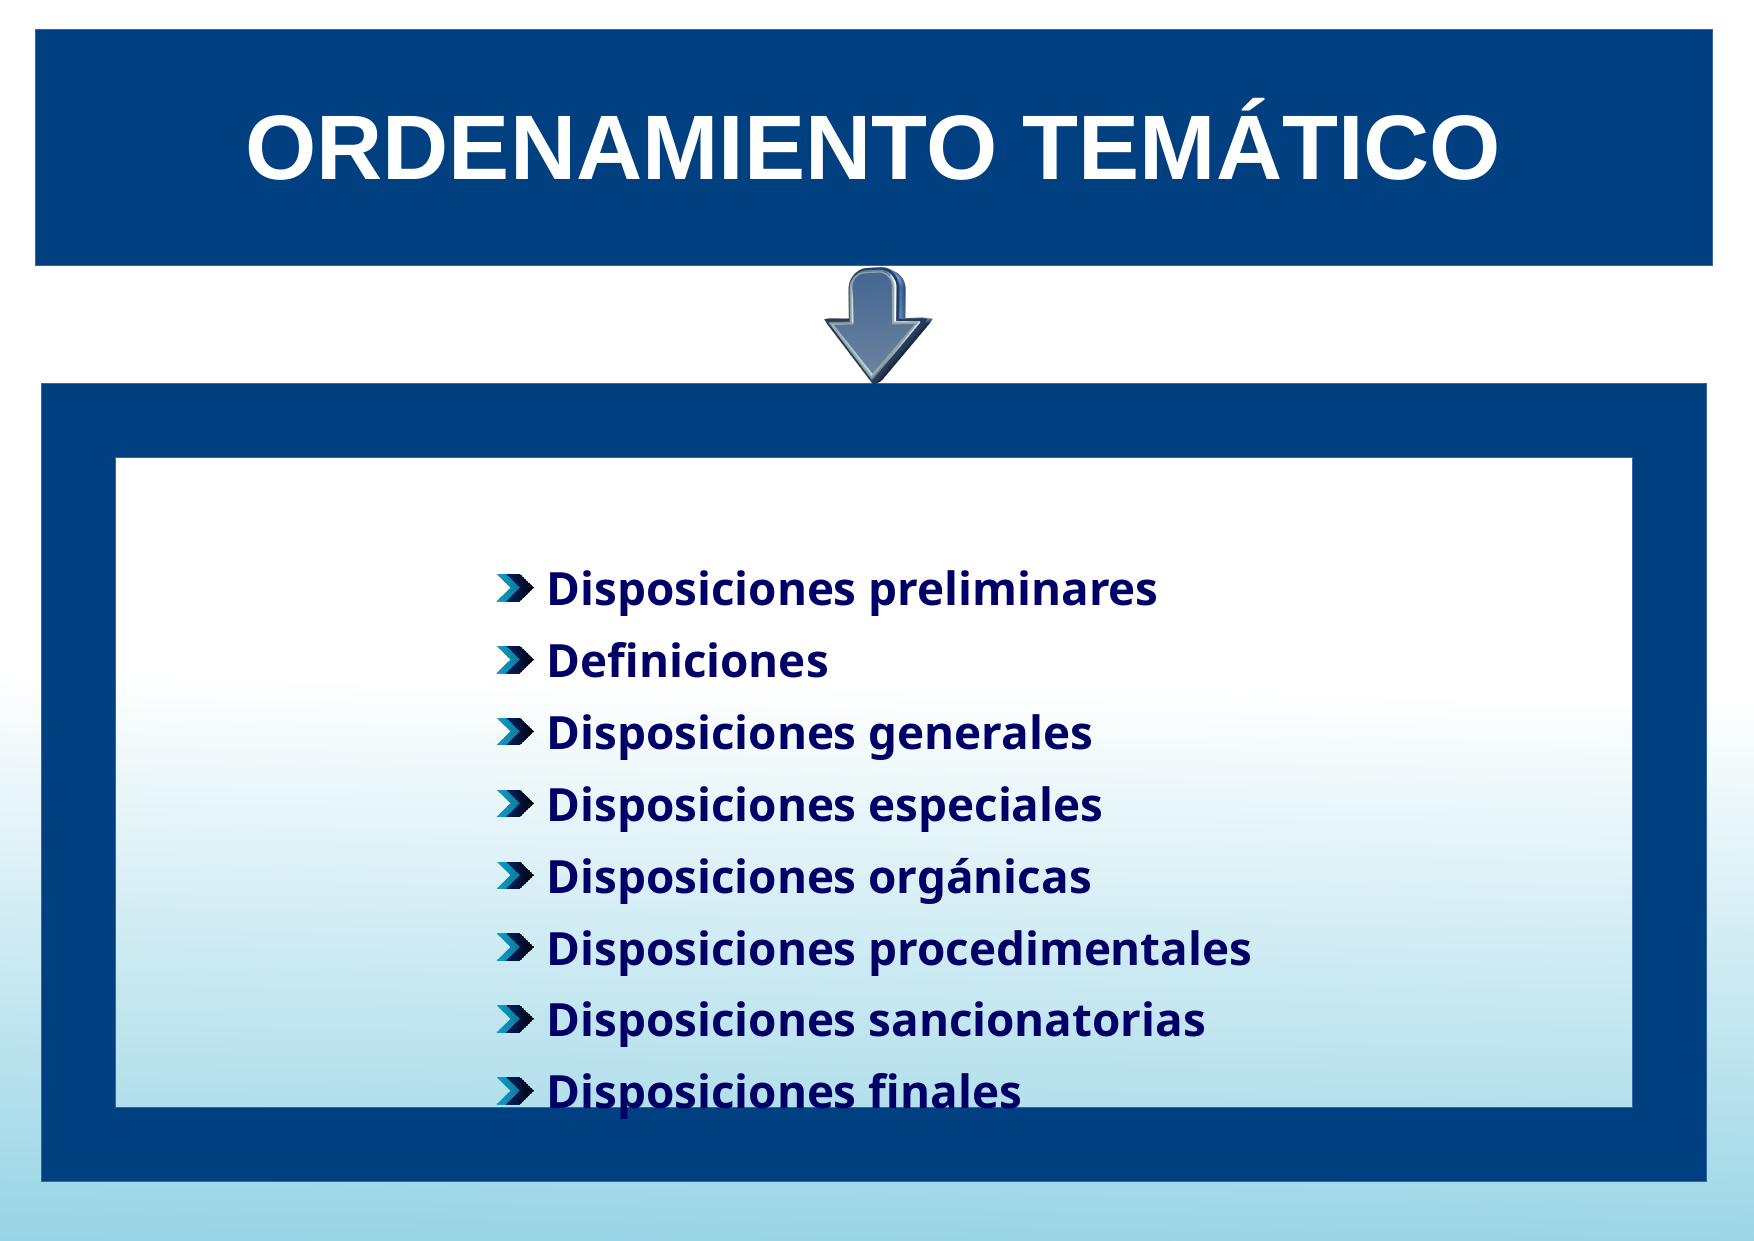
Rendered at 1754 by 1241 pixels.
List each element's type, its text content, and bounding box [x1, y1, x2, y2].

text_box [41, 383, 1707, 1182]
text_box Disposiciones preliminares Definiciones Disposiciones generales Disposiciones especiales Disposiciones orgánicas Disposiciones procedimentales Disposiciones sancionatorias Disposiciones finales [165, 484, 1583, 1194]
text_box ORDENAMIENTO TEMÁTICO [35, 29, 1713, 266]
